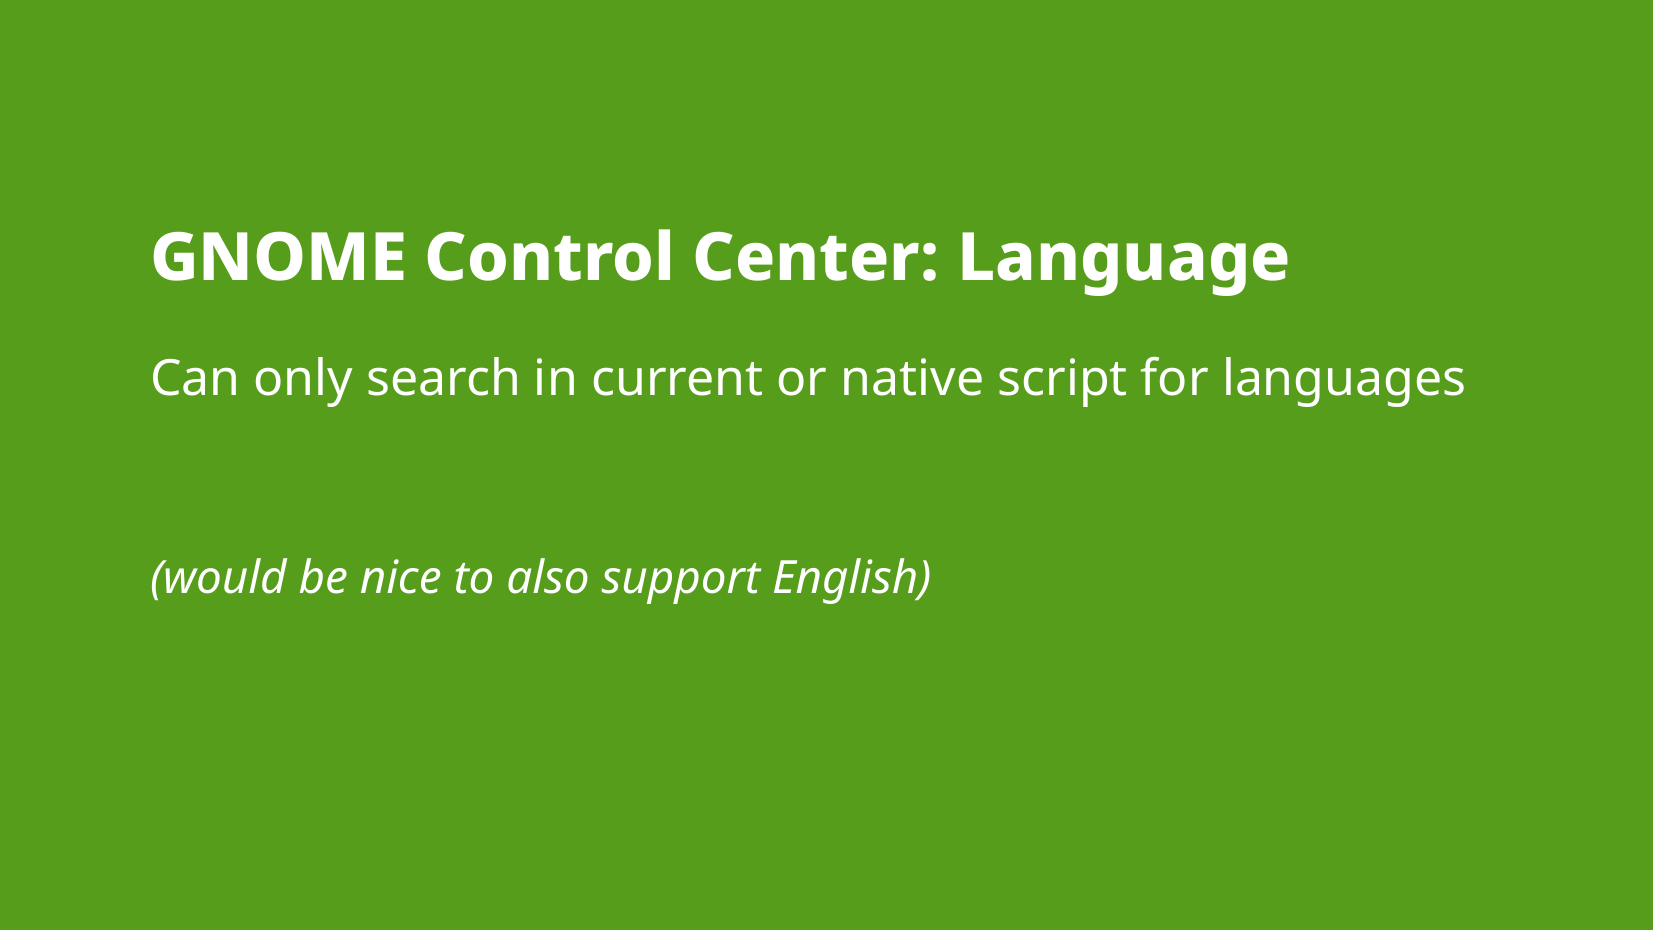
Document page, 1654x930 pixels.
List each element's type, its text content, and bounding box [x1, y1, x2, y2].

text_box Can only search in current or native script for languages (would be nice to also support English) [150, 308, 1501, 848]
title GNOME Control Center: Language [150, 144, 1501, 301]
